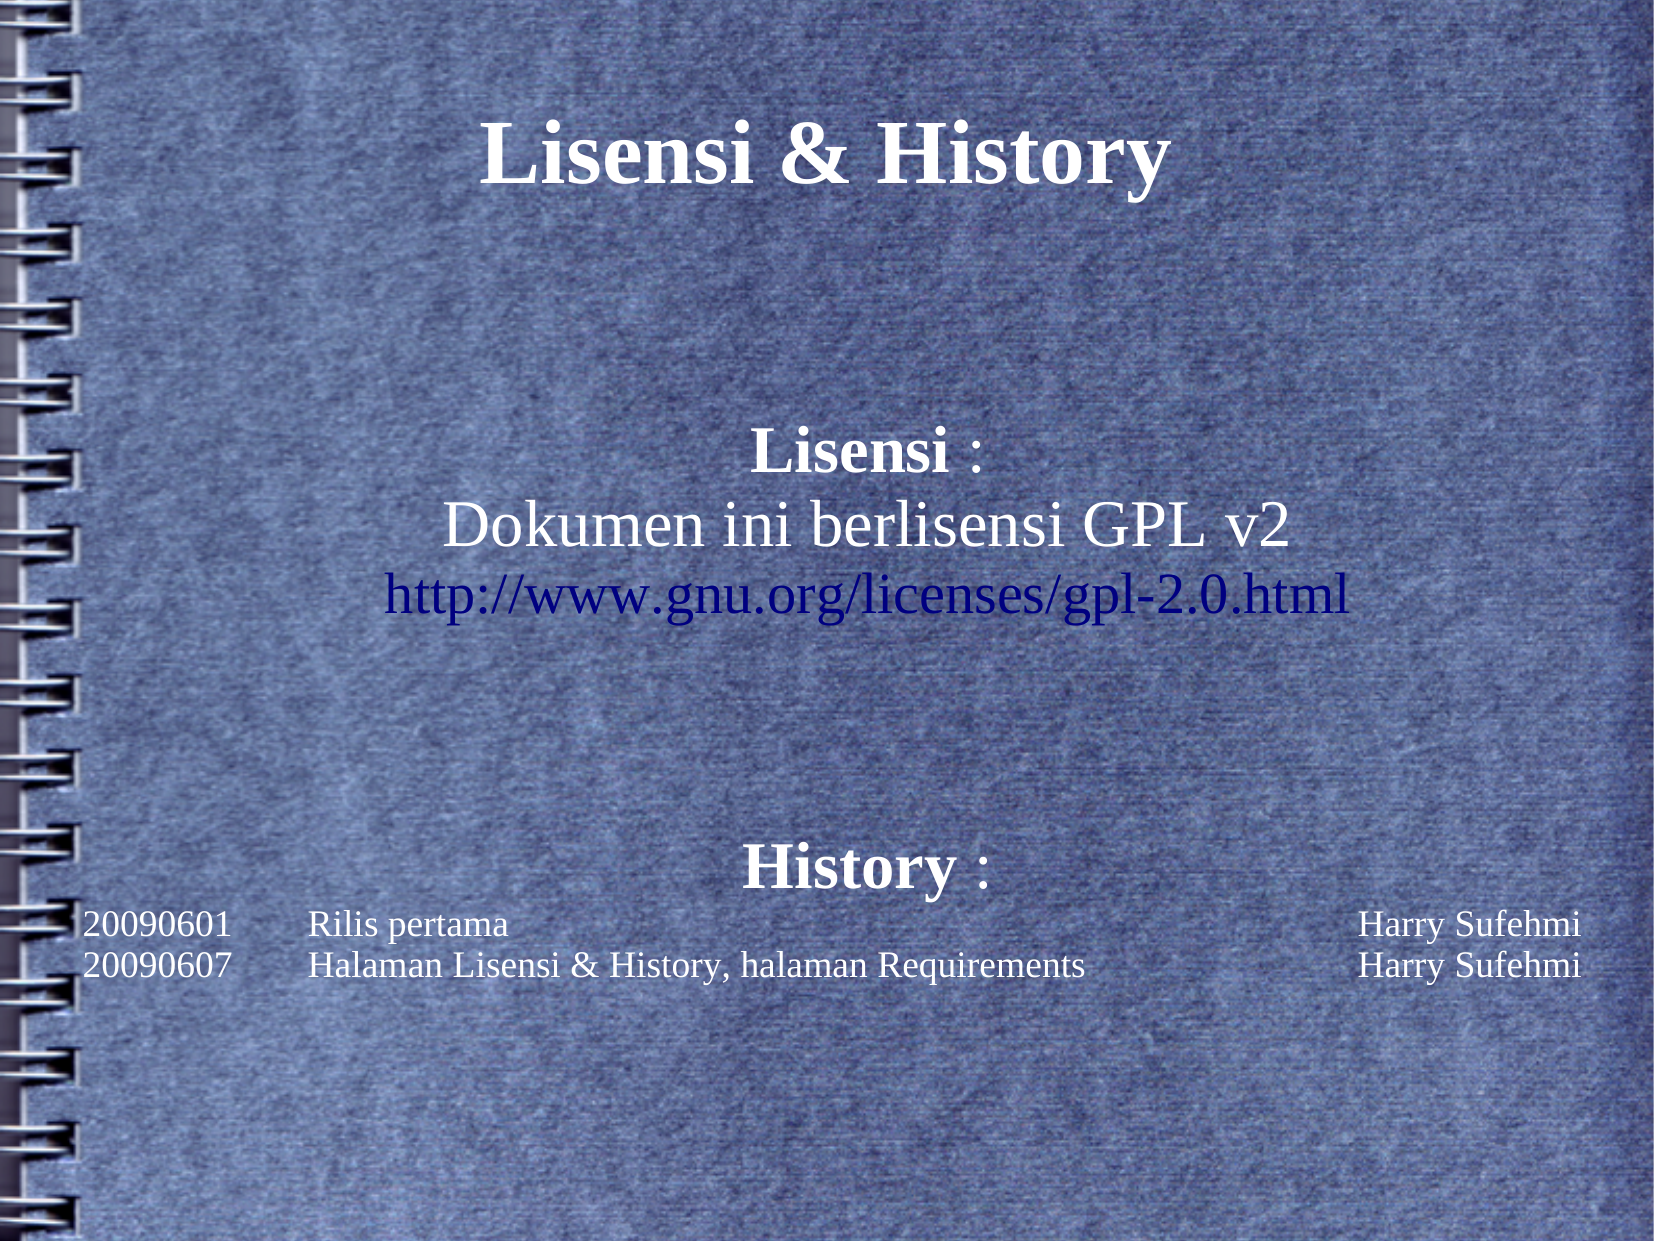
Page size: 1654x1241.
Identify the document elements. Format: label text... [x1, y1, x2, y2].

subtitle Lisensi : Dokumen ini berlisensi GPL v2 http://www.gnu.org/licenses/gpl-2.0.html History : 20090601 Rilis pertama Harry Sufehmi 20090607 Halaman Lisensi & History, halaman Requirements Harry Sufehmi [82, 297, 1654, 1102]
picture [0, 0, 1654, 1241]
title Lisensi & History [82, 49, 1571, 257]
